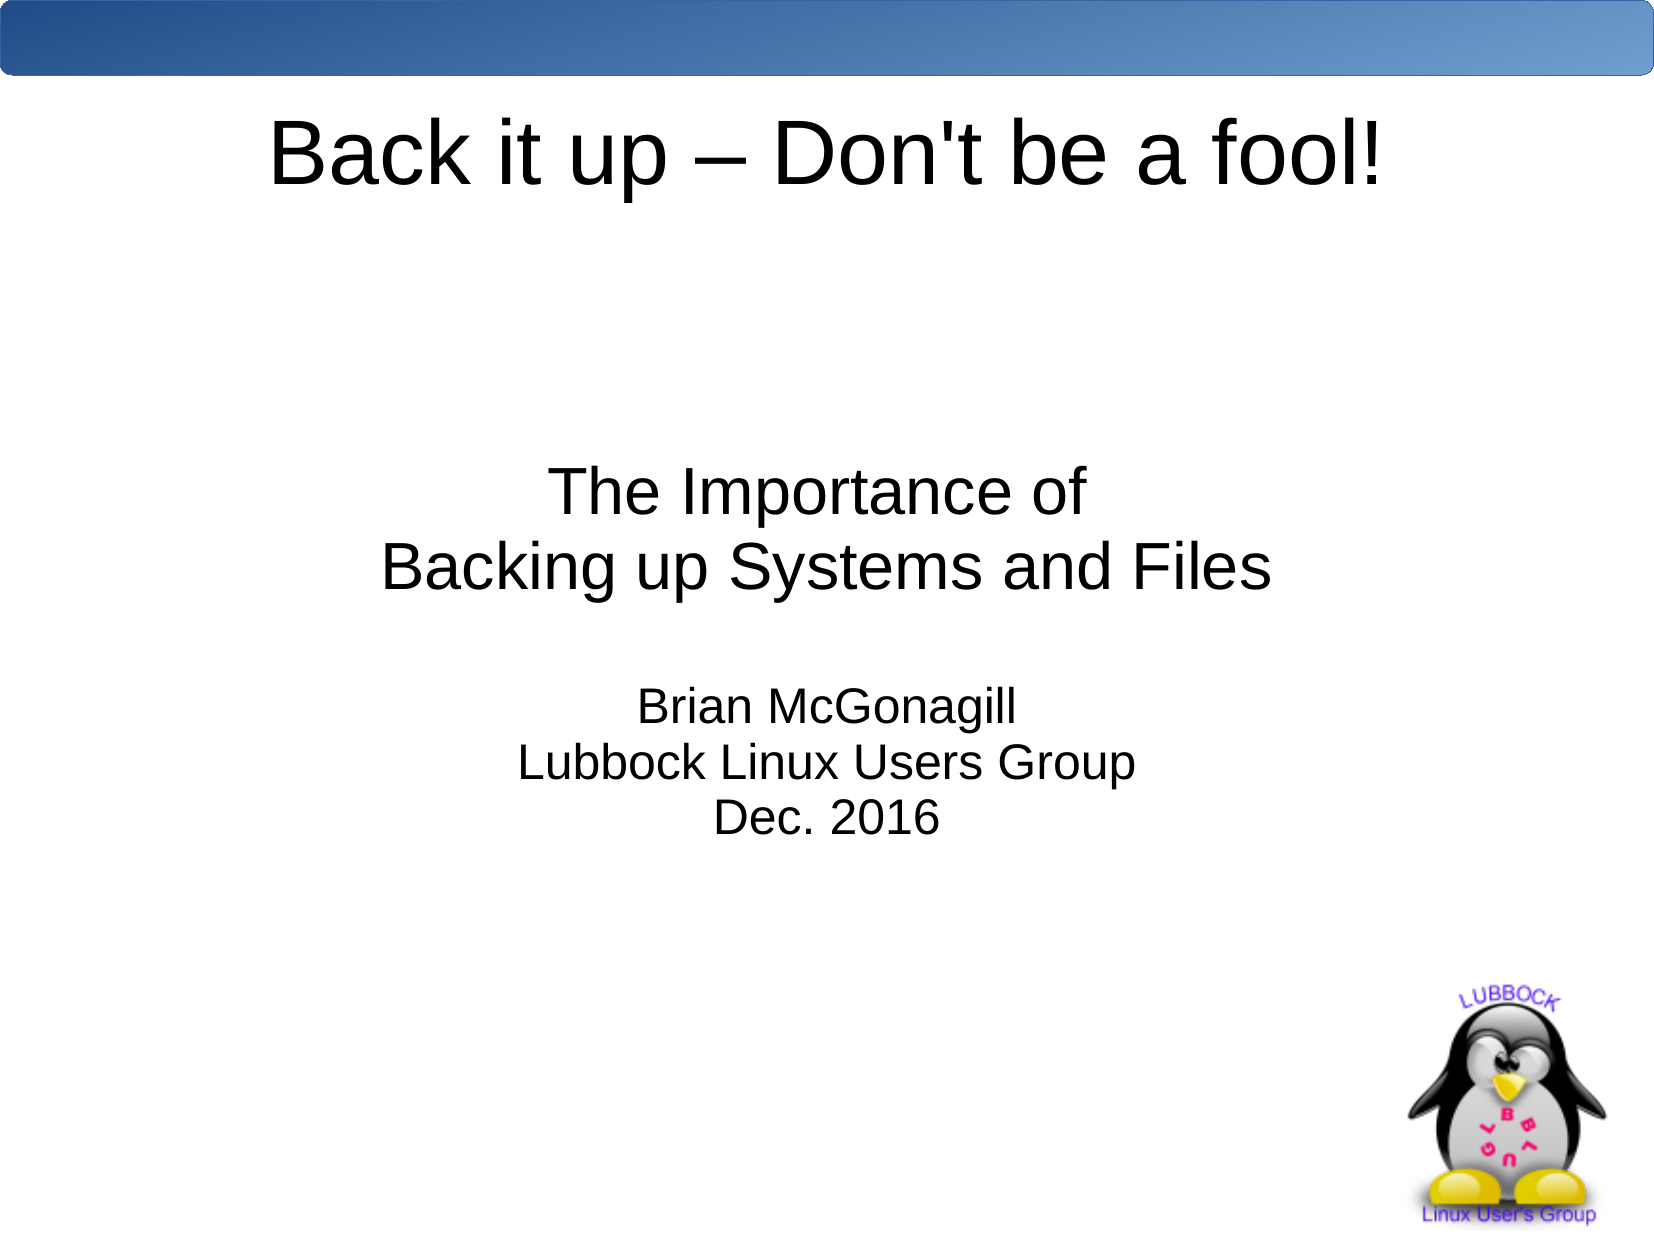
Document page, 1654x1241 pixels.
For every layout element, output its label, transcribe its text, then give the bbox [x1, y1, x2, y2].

subtitle The Importance of Backing up Systems and Files Brian McGonagill Lubbock Linux Users Group Dec. 2016 [82, 290, 1571, 1010]
picture [1380, 974, 1636, 1231]
title Back it up – Don't be a fool! [82, 76, 1571, 257]
text_box [0, 0, 1654, 76]
